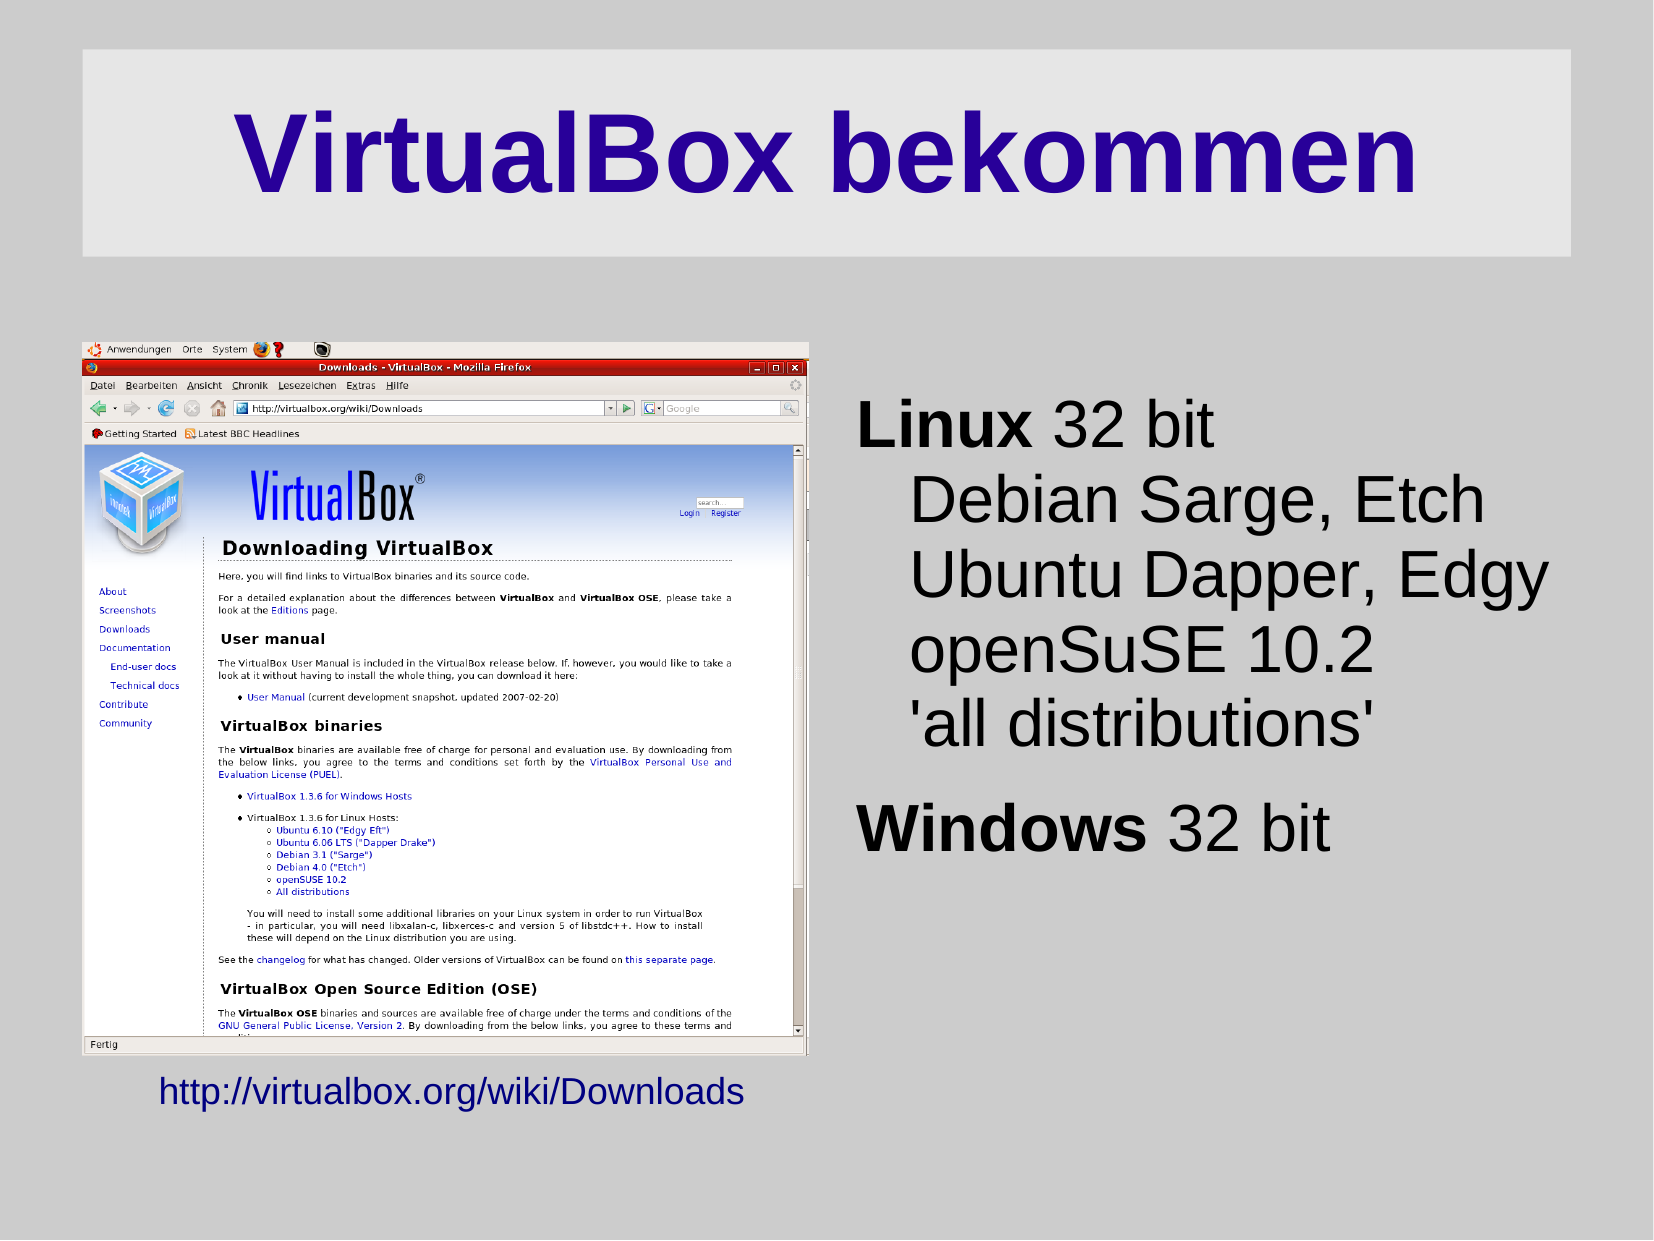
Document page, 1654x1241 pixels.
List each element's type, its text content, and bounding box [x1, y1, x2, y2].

title VirtualBox bekommen [82, 49, 1571, 257]
picture [82, 342, 809, 1056]
list Linux 32 bit Debian Sarge, Etch Ubuntu Dapper, Edgy openSuSE 10.2 'all distributions' Windows 32 bit [838, 387, 1565, 1004]
text_box http://virtualbox.org/wiki/Downloads [76, 1062, 827, 1139]
